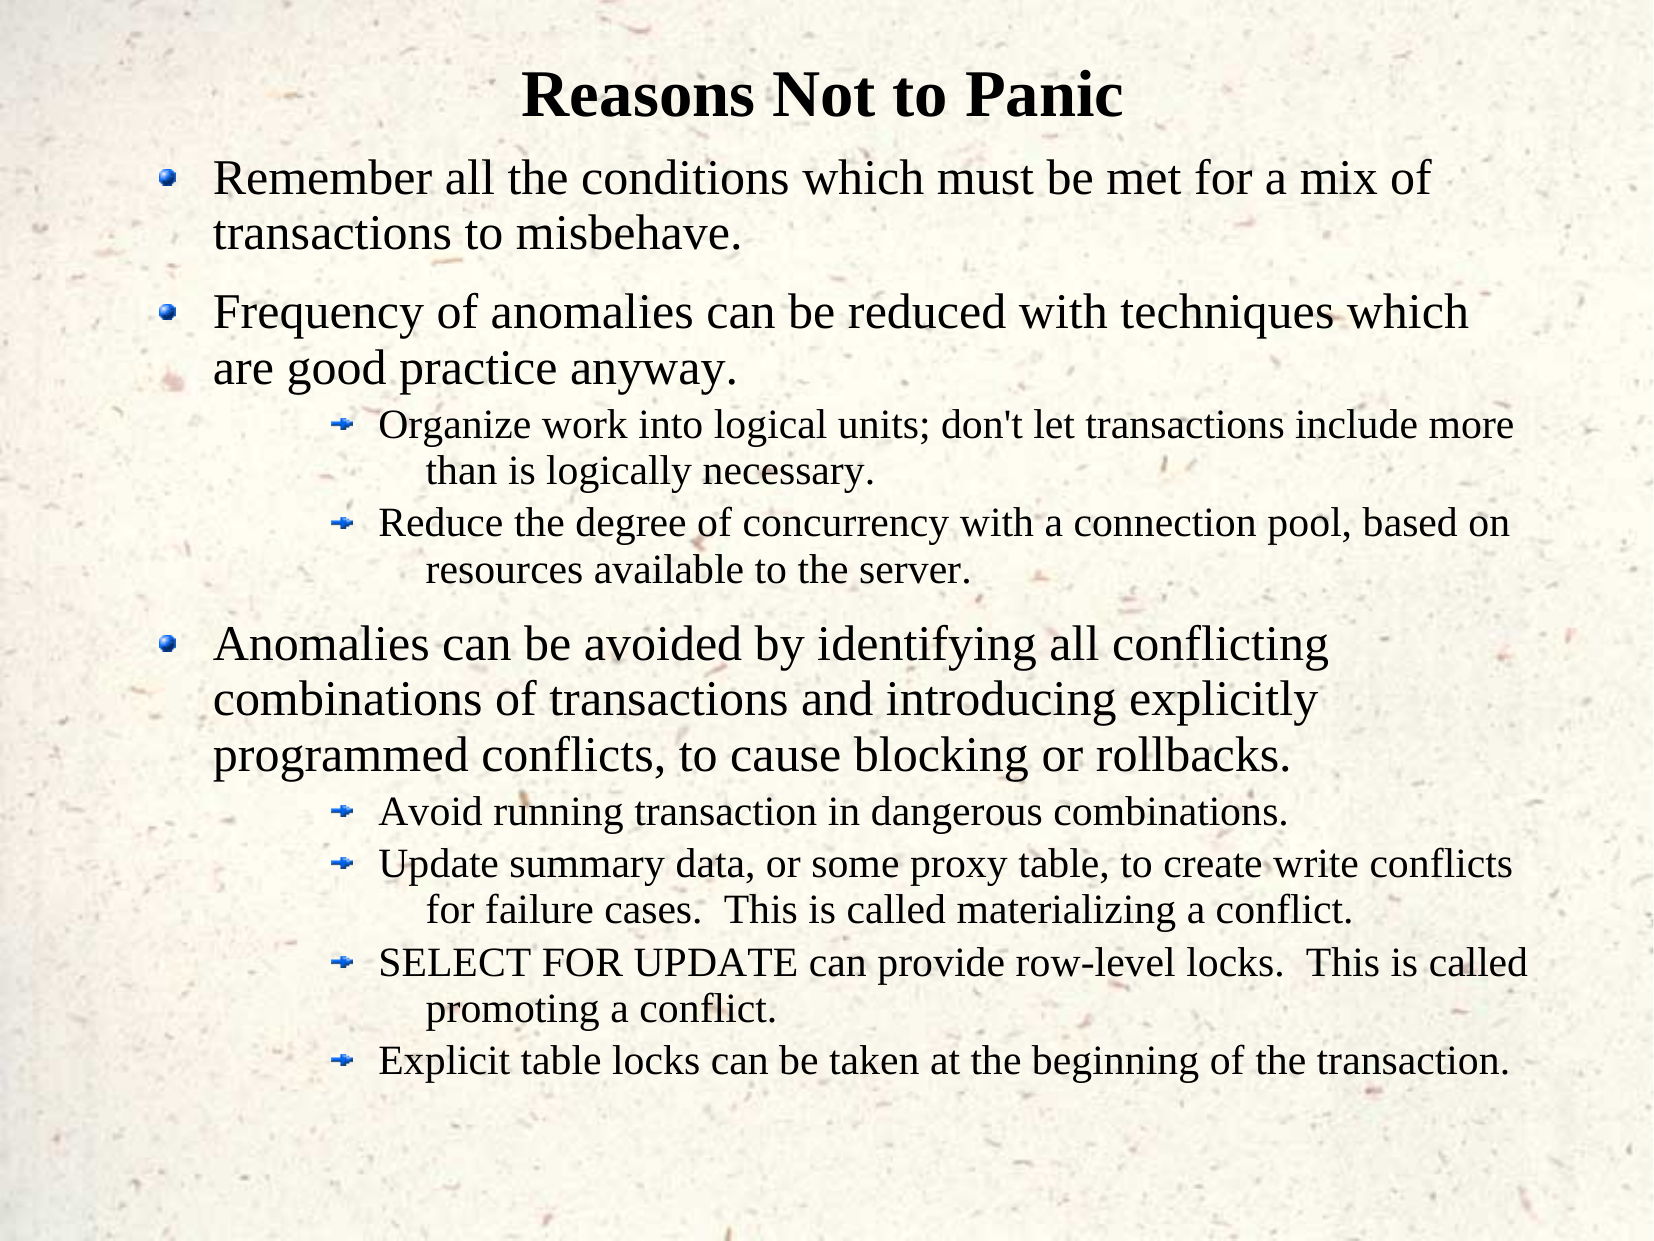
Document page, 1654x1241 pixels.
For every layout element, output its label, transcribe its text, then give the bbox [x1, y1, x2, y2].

picture [0, 0, 1654, 1241]
title Reasons Not to Panic [112, 37, 1535, 151]
list Remember all the conditions which must be met for a mix of transactions to misbehave. Frequency of anomalies can be reduced with techniques which are good practice anyway. Organize work into logical units; don't let transactions include more than is logically necessary. Reduce the degree of concurrency with a connection pool, based on resources available to the server. Anomalies can be avoided by identifying all conflicting combinations of transactions and introducing explicitly programmed conflicts, to cause blocking or rollbacks. Avoid running transaction in dangerous combinations. Update summary data, or some proxy table, to create write conflicts for failure cases. This is called materializing a conflict. SELECT FOR UPDATE can provide row-level locks. This is called promoting a conflict. Explicit table locks can be taken at the beginning of the transaction. [142, 150, 1536, 1163]
